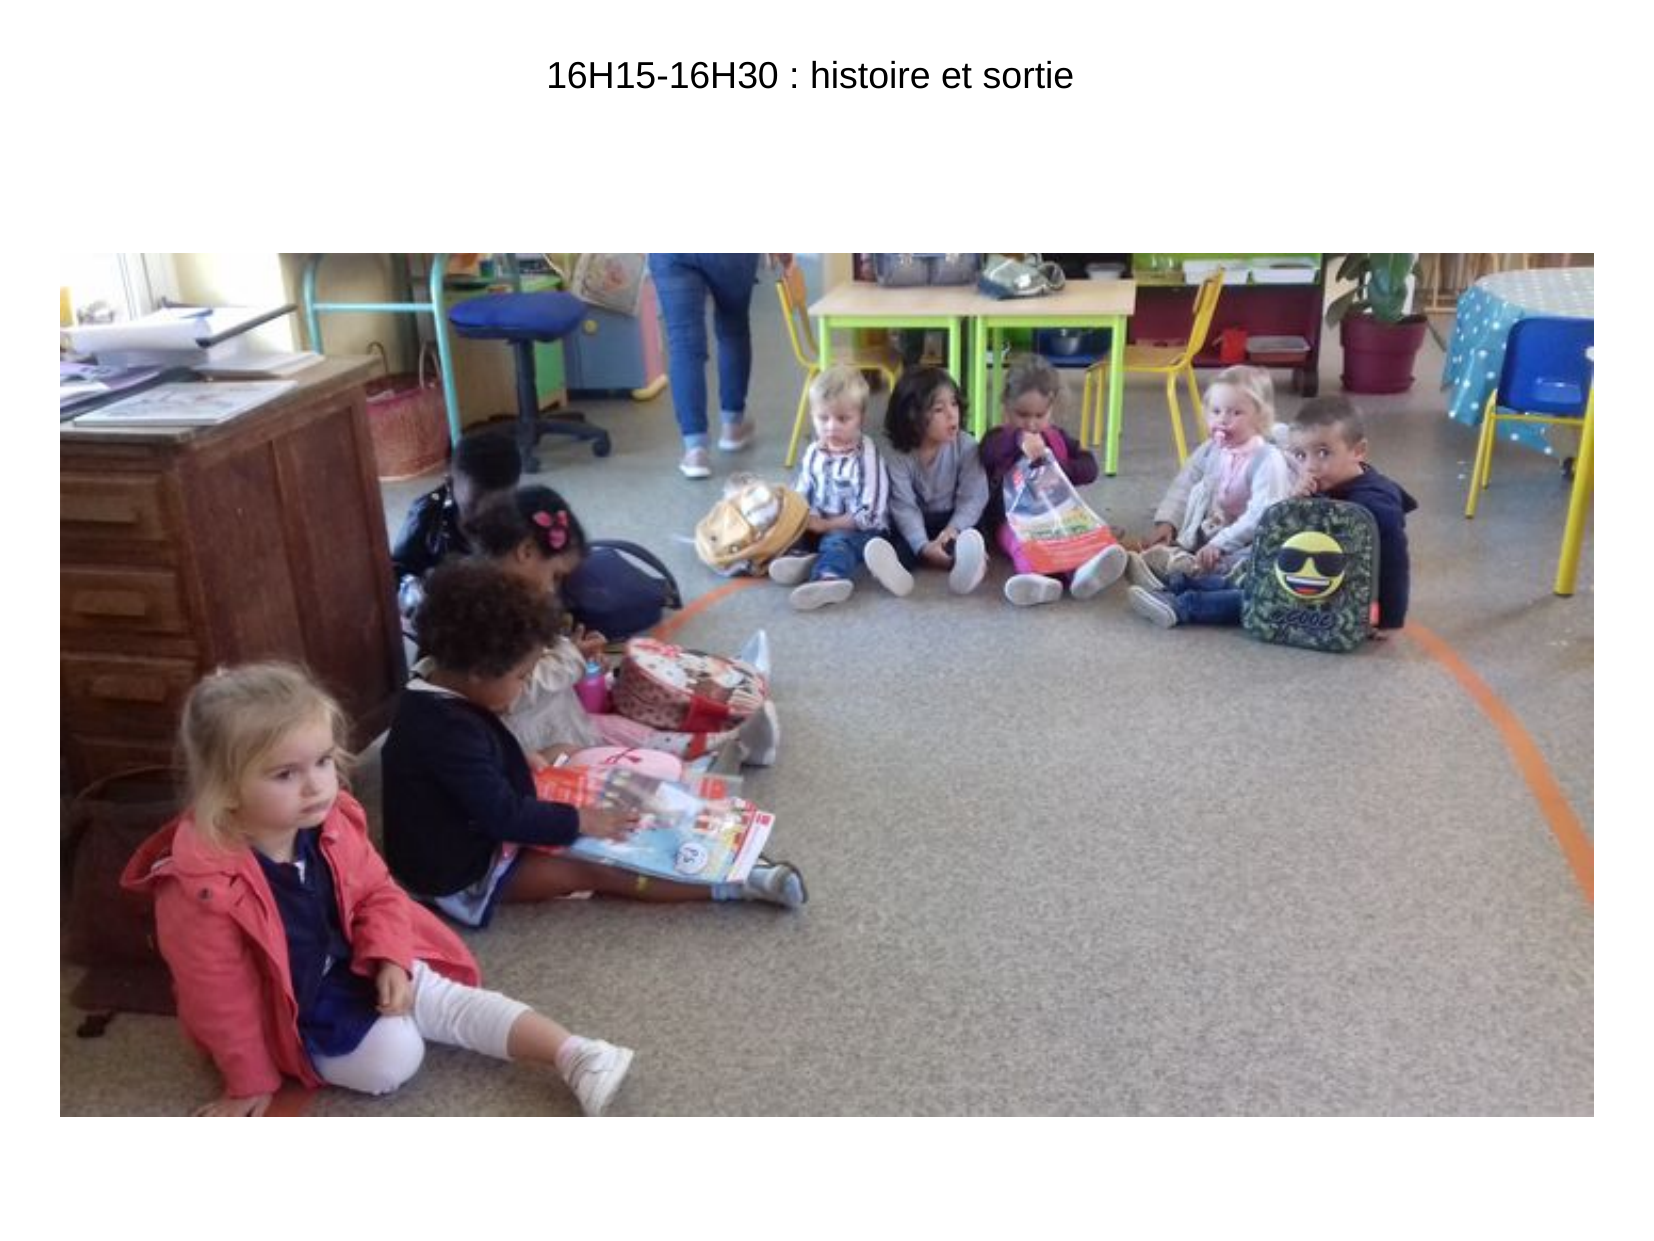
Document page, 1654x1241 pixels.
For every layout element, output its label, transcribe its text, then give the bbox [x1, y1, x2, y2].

picture [60, 253, 1594, 1117]
text_box 16H15-16H30 : histoire et sortie [531, 47, 1123, 105]
